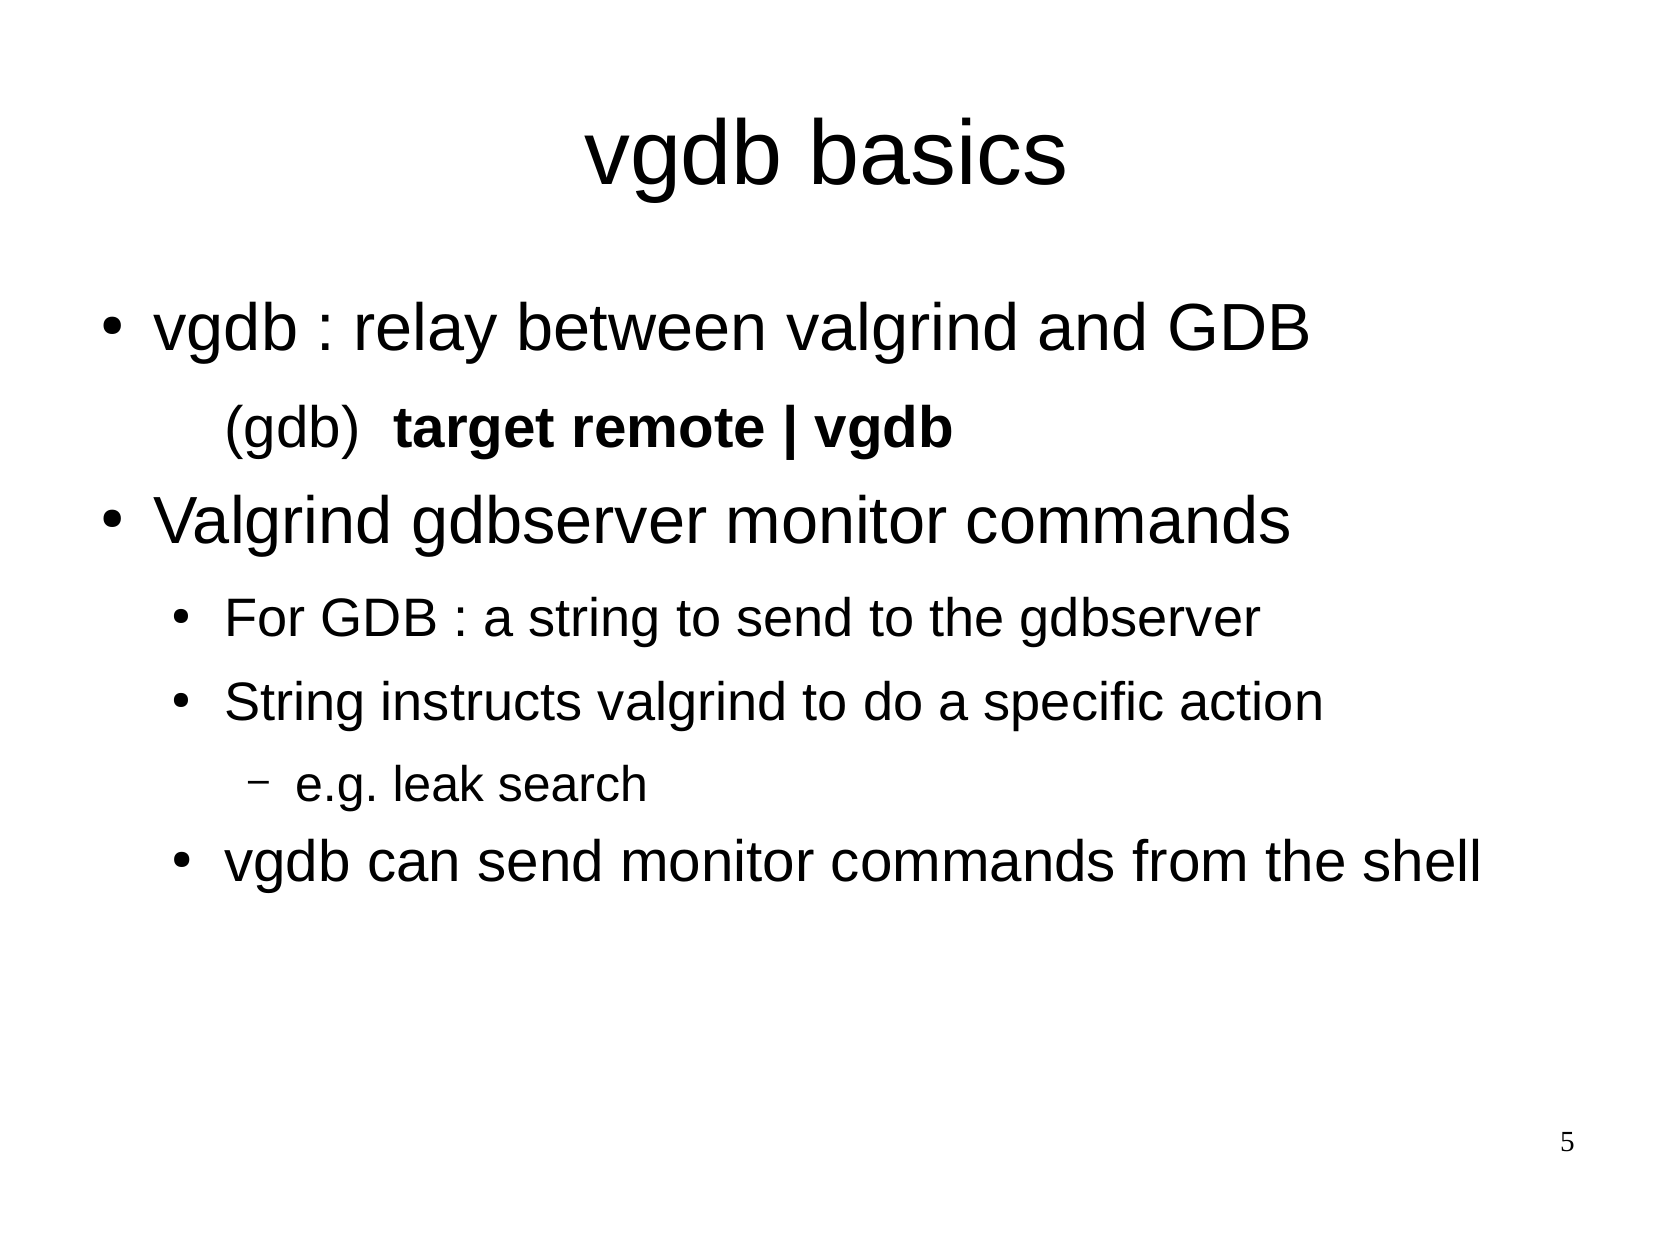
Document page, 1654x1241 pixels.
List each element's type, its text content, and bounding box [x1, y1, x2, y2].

title vgdb basics [82, 49, 1571, 257]
list vgdb : relay between valgrind and GDB (gdb) target remote | vgdb Valgrind gdbserver monitor commands For GDB : a string to send to the gdbserver String instructs valgrind to do a specific action e.g. leak search vgdb can send monitor commands from the shell [82, 290, 1571, 1010]
